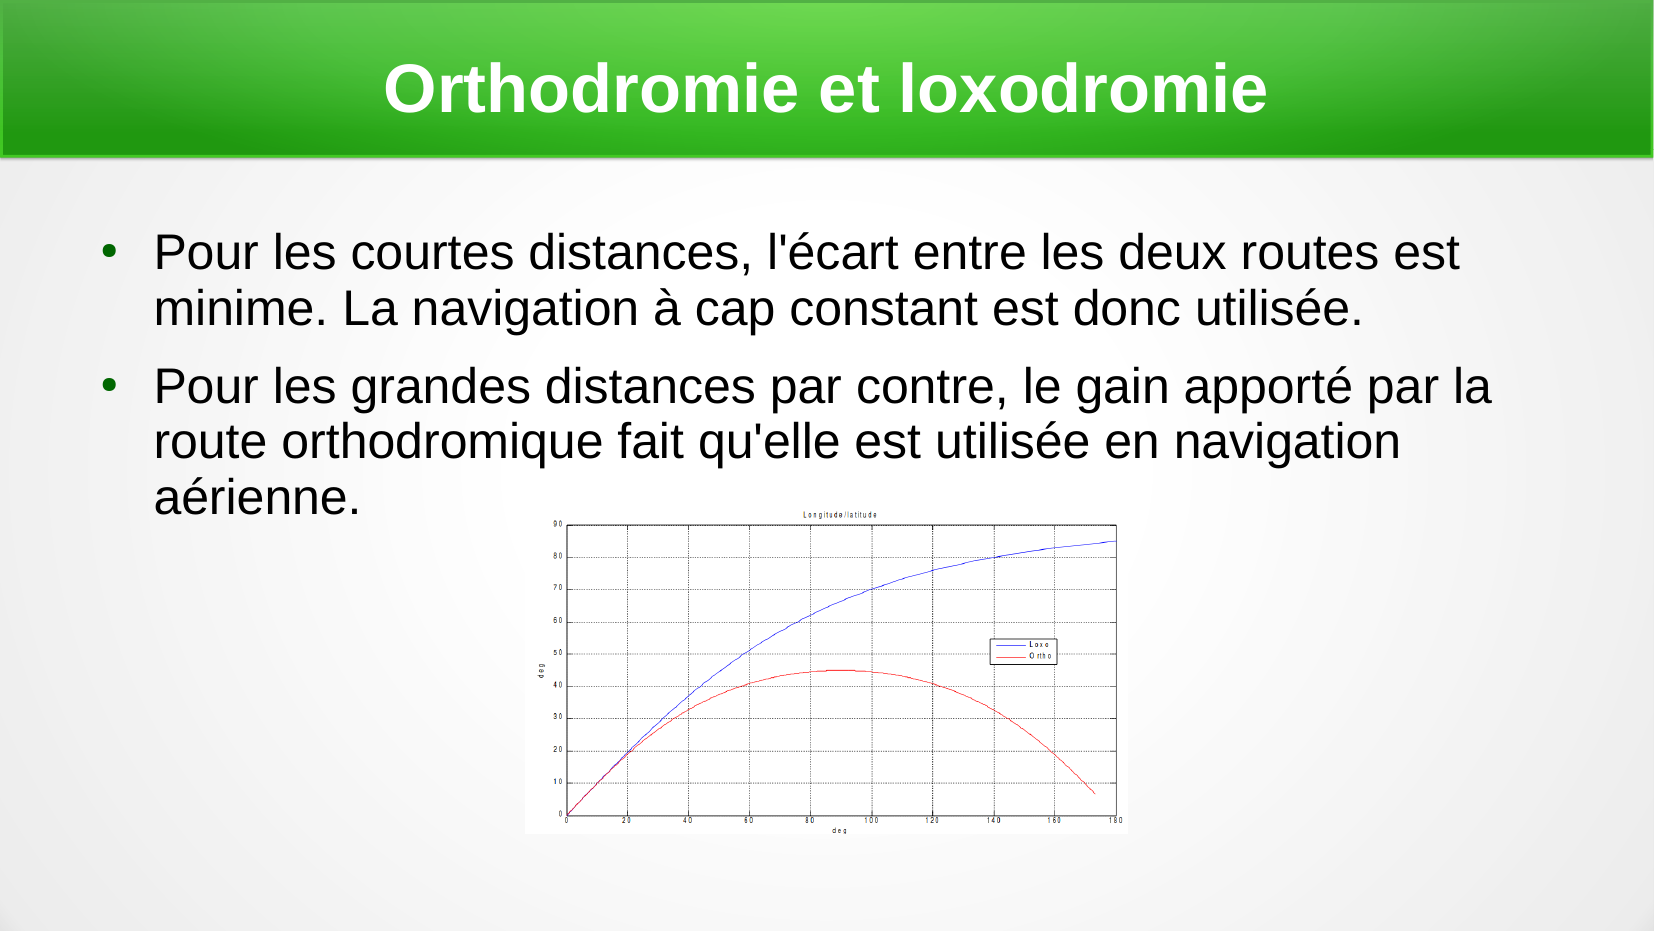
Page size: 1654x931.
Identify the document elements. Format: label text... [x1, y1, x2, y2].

list Pour les courtes distances, l'écart entre les deux routes est minime. La navigation à cap constant est donc utilisée. Pour les grandes distances par contre, le gain apporté par la route orthodromique fait qu'elle est utilisée en navigation aérienne. [82, 224, 1571, 764]
picture [525, 507, 1128, 834]
title Orthodromie et loxodromie [82, 35, 1571, 142]
